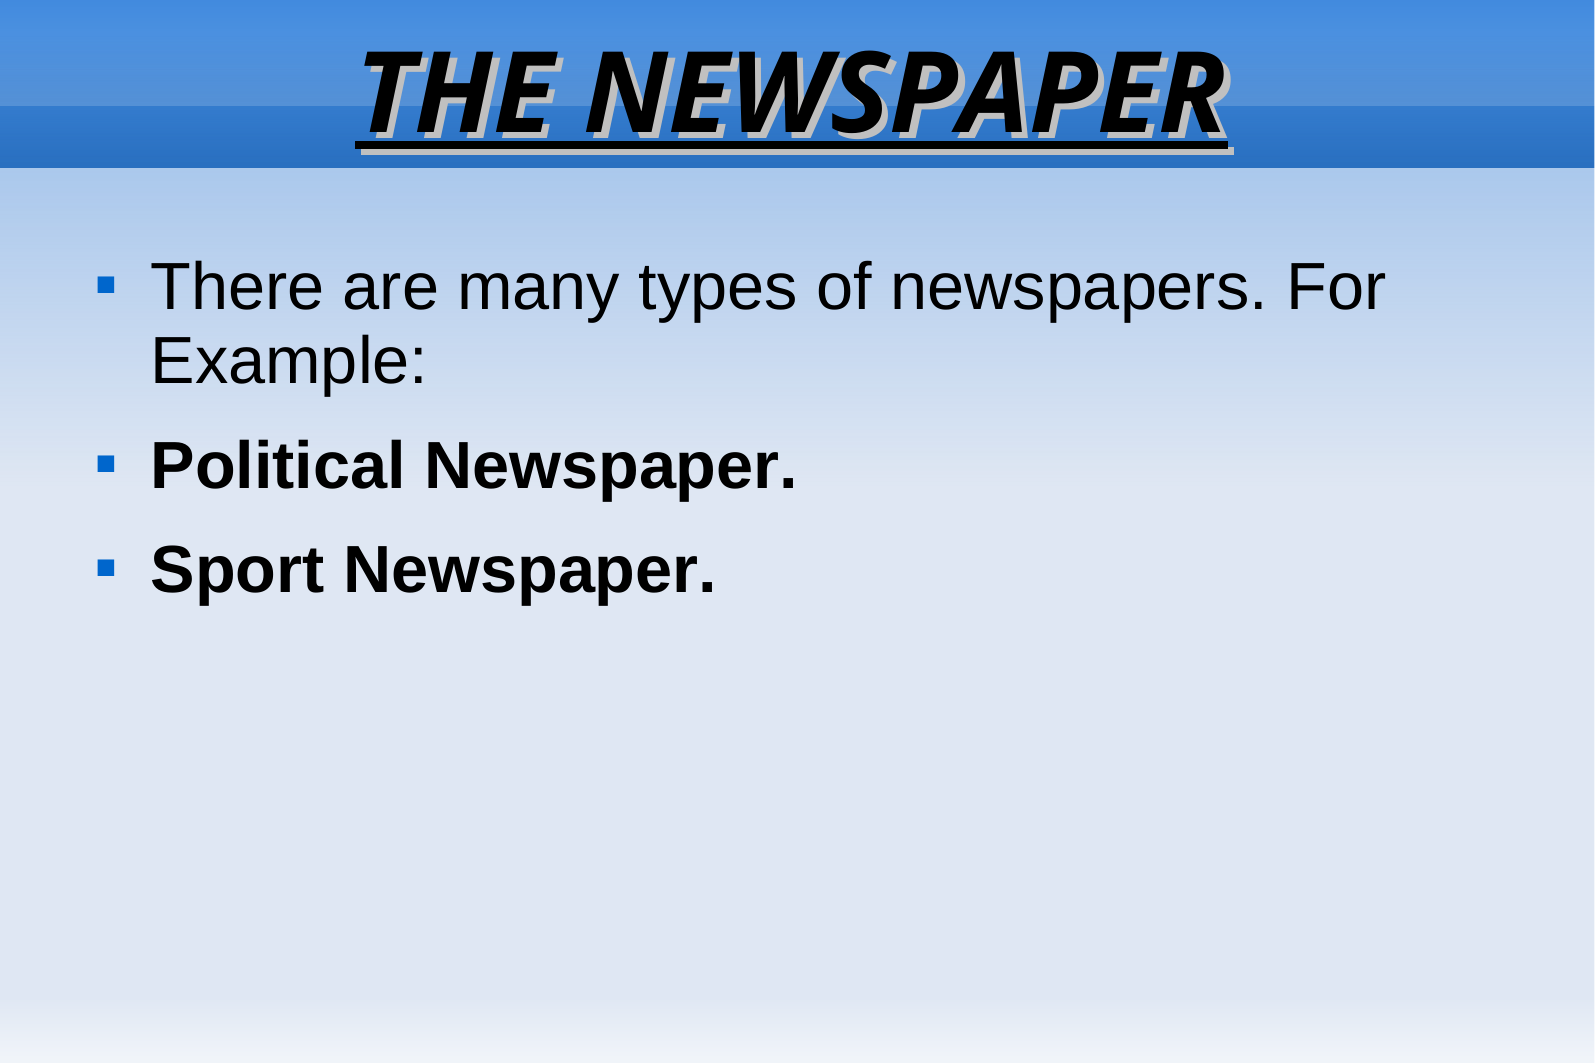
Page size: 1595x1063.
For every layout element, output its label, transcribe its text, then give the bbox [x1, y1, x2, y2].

list There are many types of newspapers. For Example: Political Newspaper. Sport Newspaper. [79, 248, 1515, 936]
picture [0, 0, 1595, 1063]
title THE NEWSPAPER [74, 7, 1510, 171]
